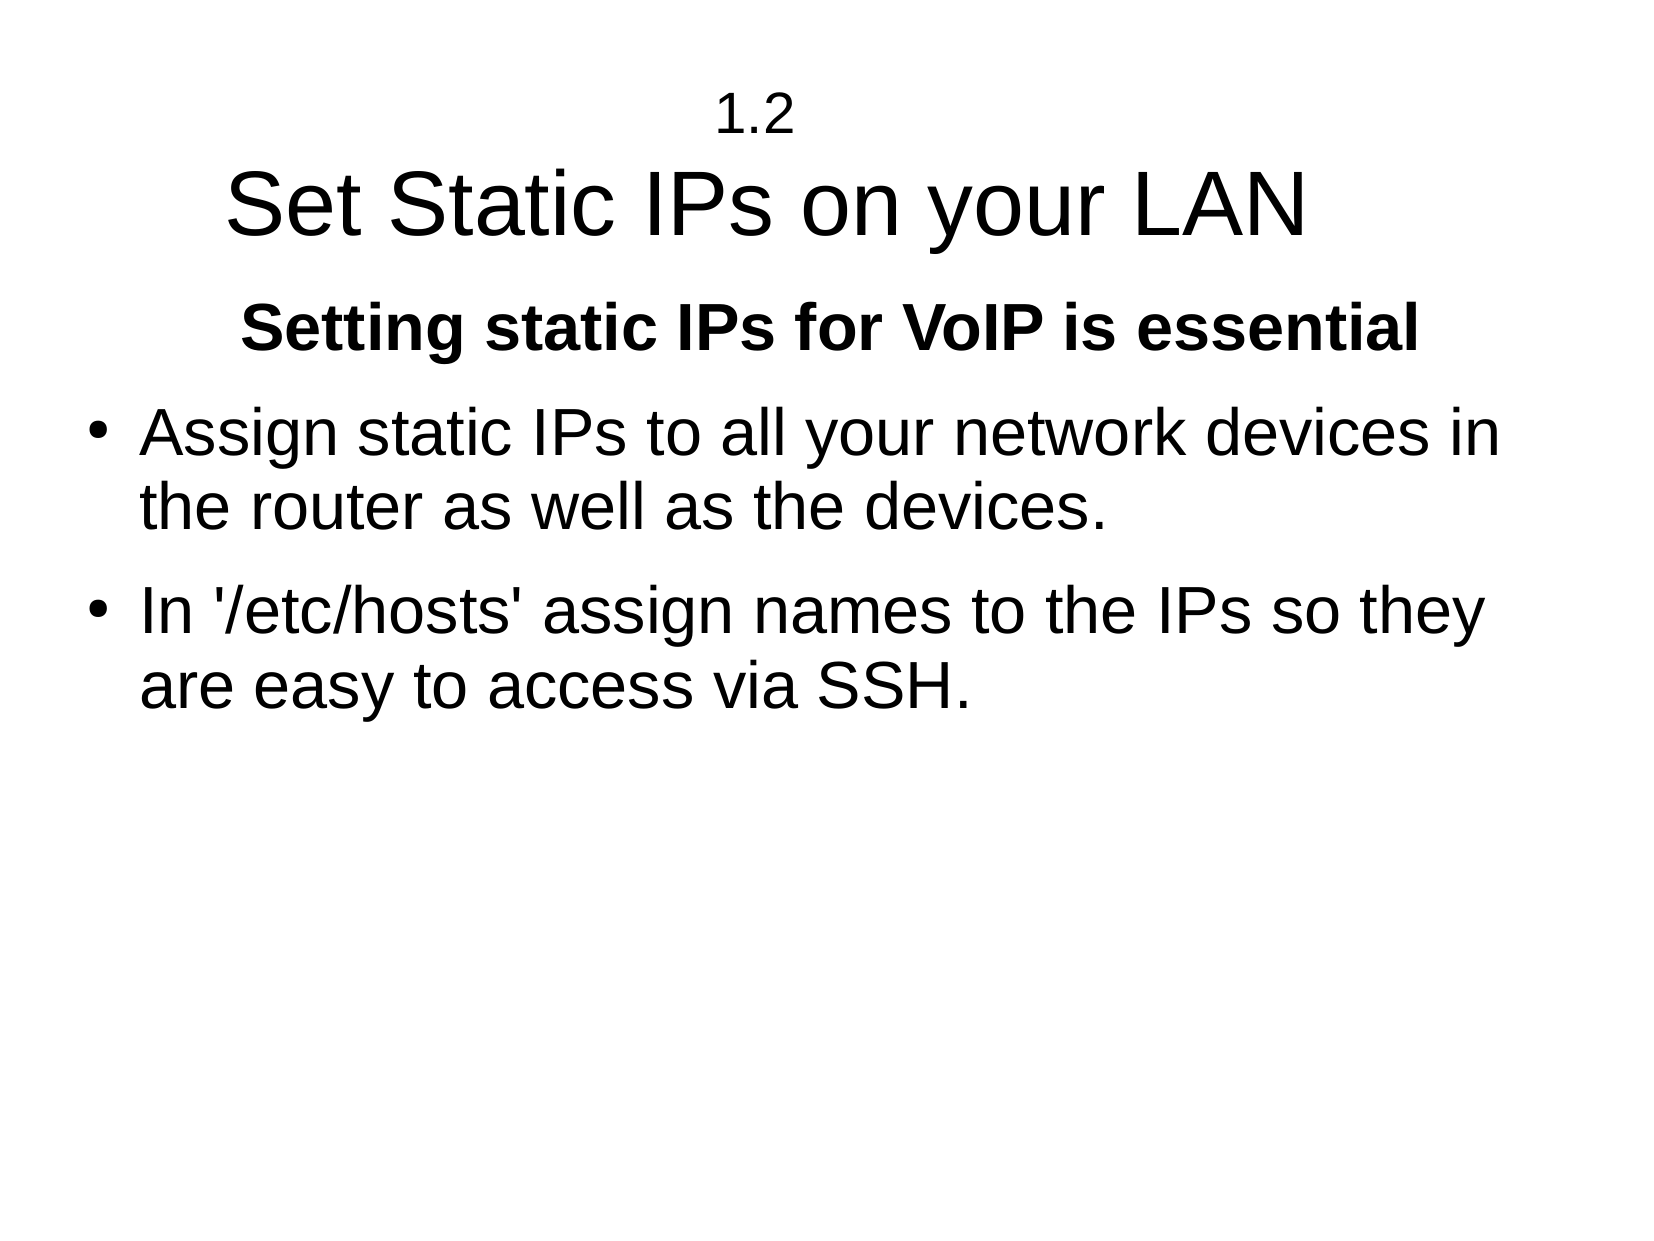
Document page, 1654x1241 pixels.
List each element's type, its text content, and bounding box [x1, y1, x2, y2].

title 1.2 Set Static IPs on your LAN [23, 49, 1512, 257]
list Setting static IPs for VoIP is essential Assign static IPs to all your network devices in the router as well as the devices. In '/etc/hosts' assign names to the IPs so they are easy to access via SSH. [68, 290, 1524, 1010]
